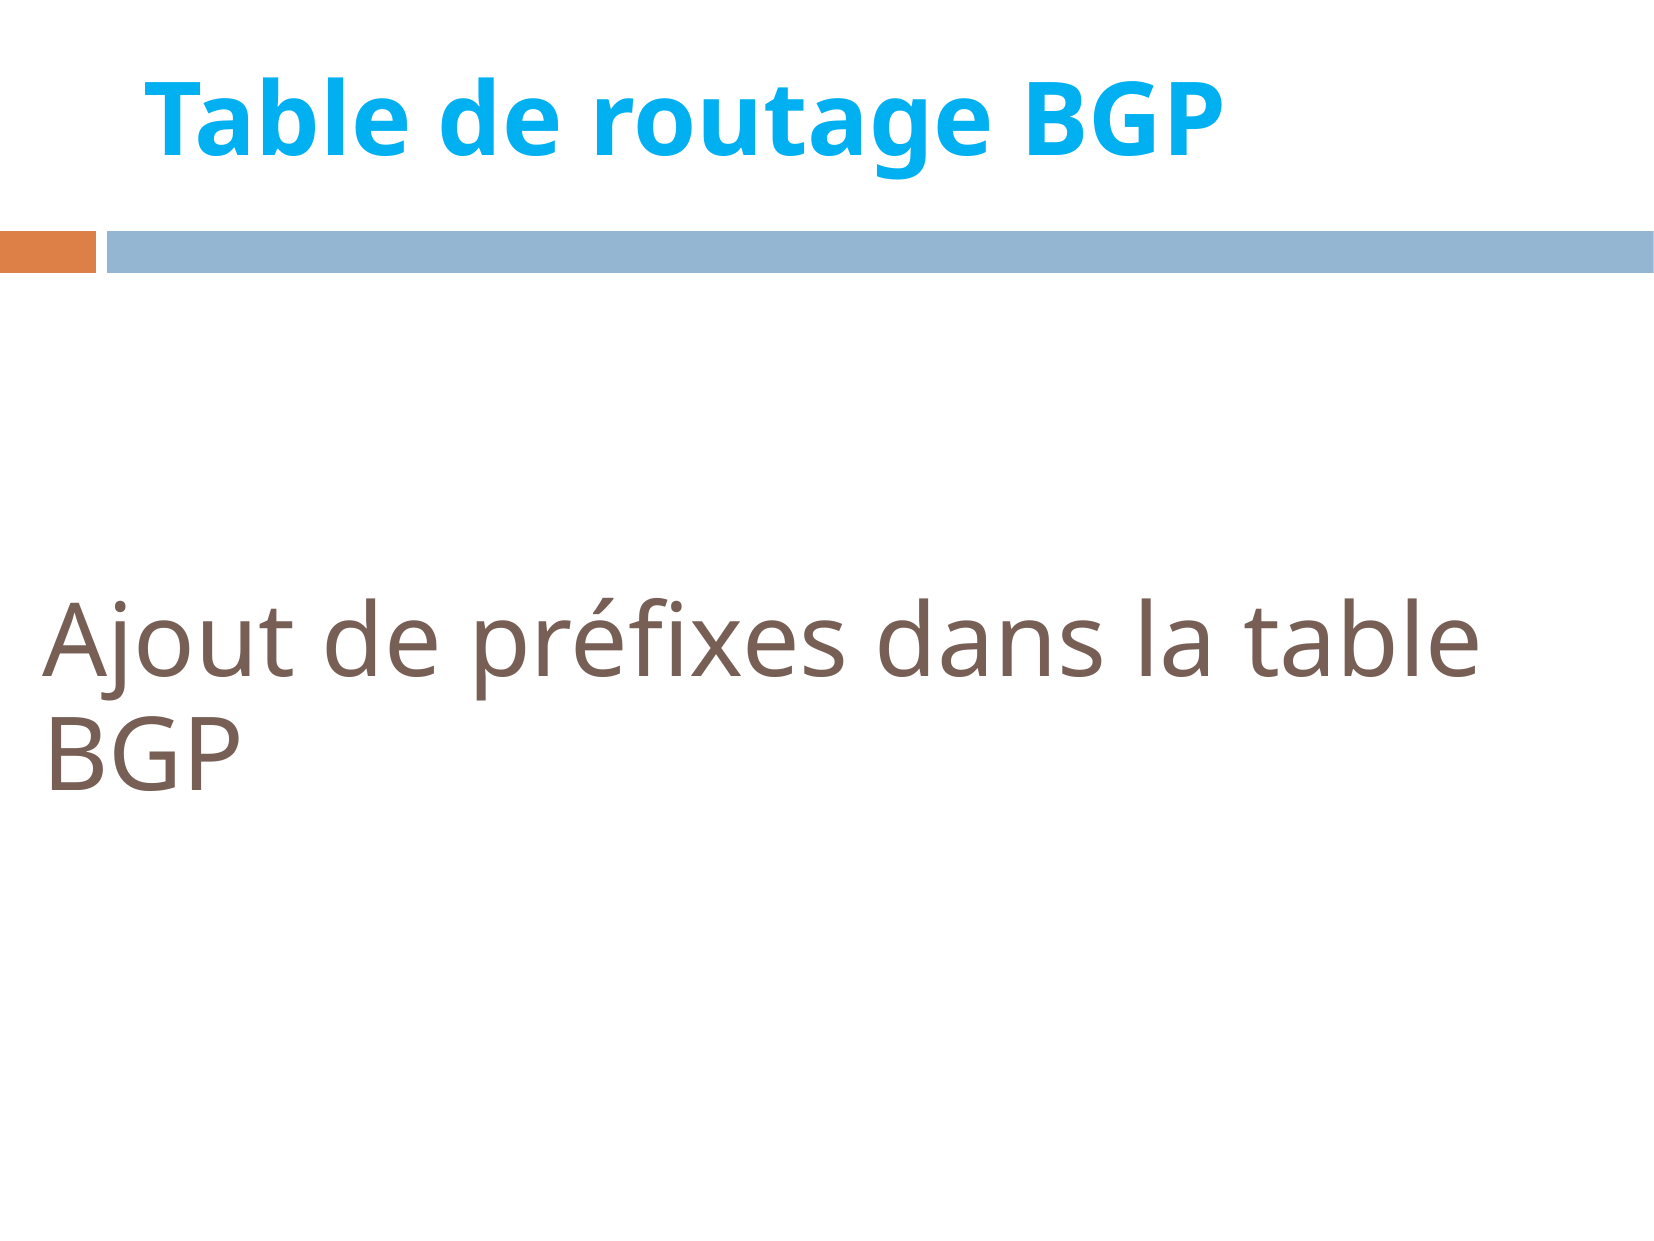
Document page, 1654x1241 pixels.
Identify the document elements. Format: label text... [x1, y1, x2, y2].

text_box Table de routage BGP [126, 45, 1533, 197]
title Ajout de préfixes dans la table BGP [27, 578, 1627, 785]
